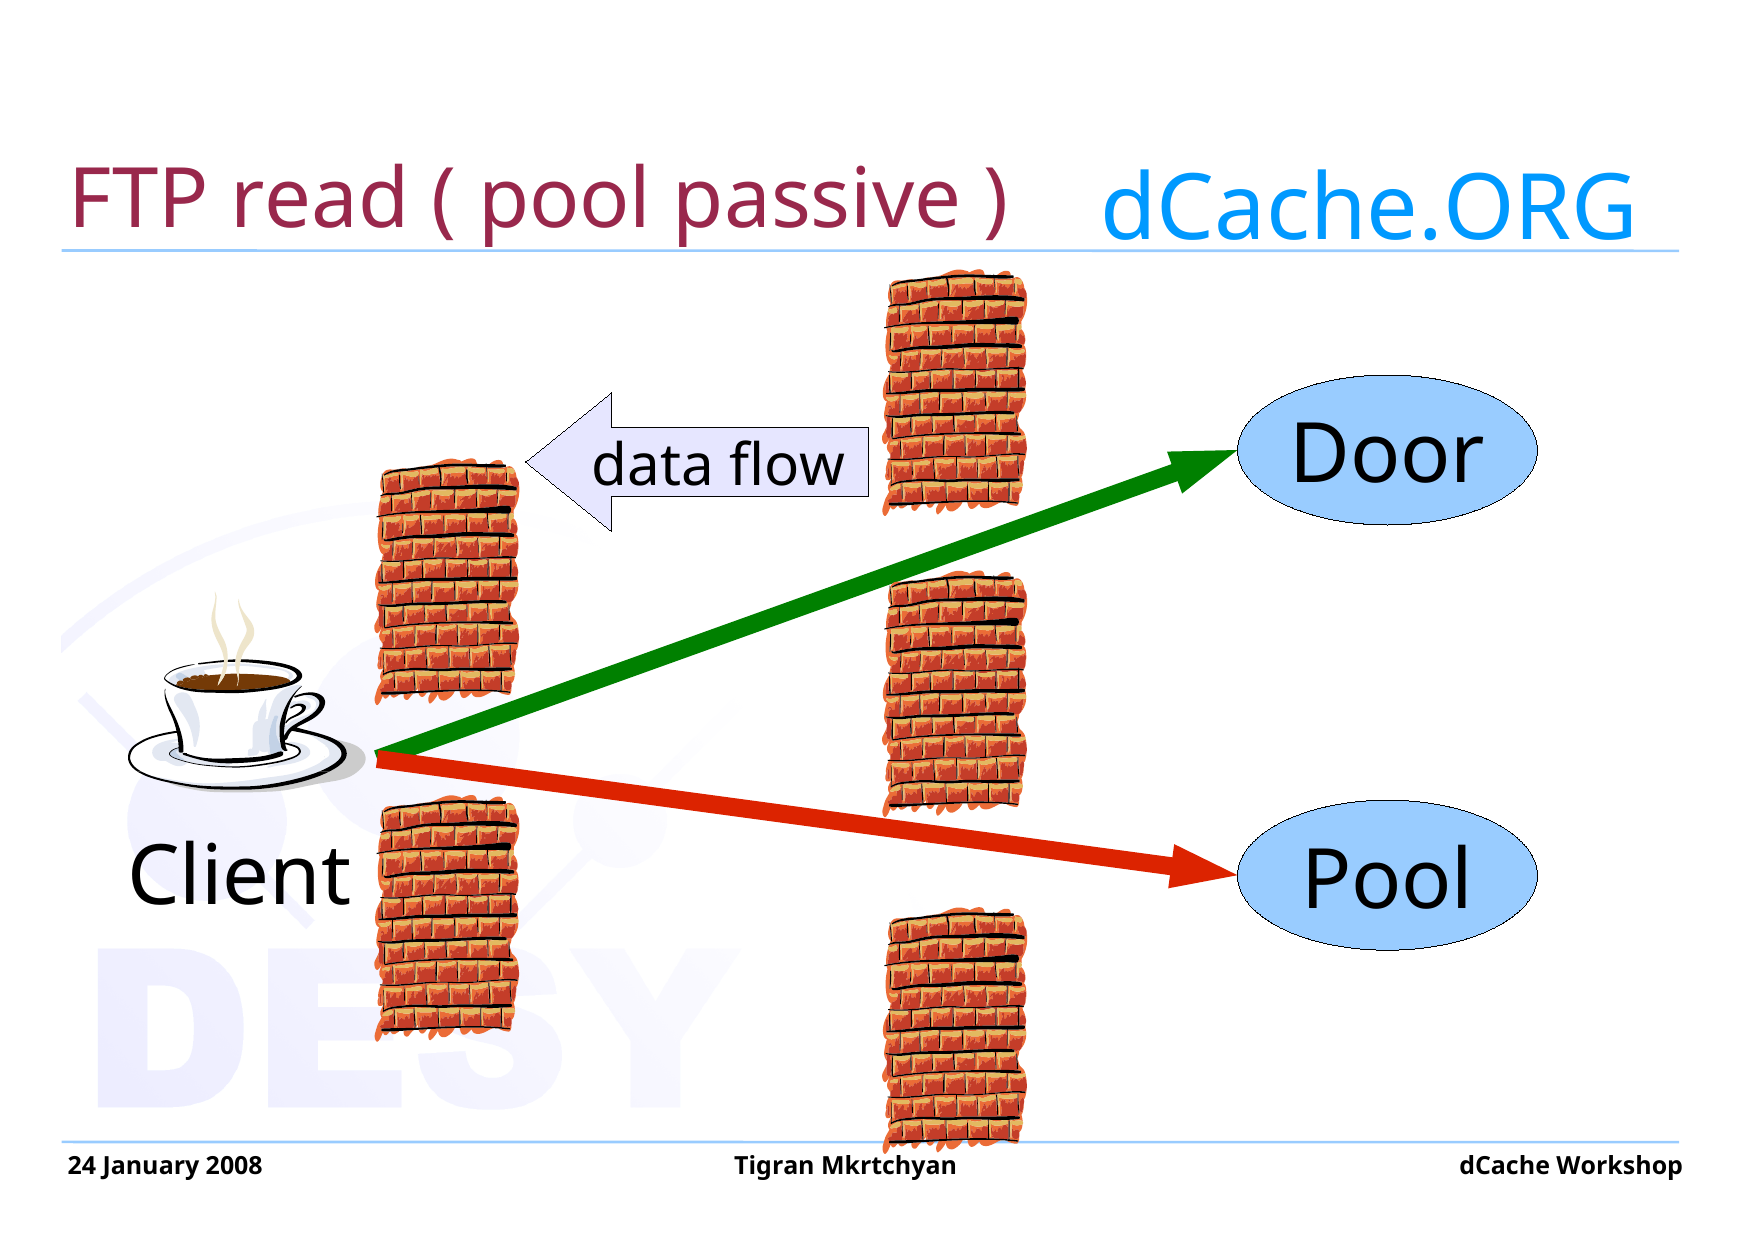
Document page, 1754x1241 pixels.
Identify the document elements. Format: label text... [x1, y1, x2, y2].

text_box data flow [525, 392, 869, 532]
text_box Pool [1237, 800, 1538, 951]
text_box Client [112, 809, 369, 921]
picture [61, 260, 1032, 1163]
text_box Door [1237, 375, 1538, 526]
text_box FTP read ( pool passive ) [69, 139, 1088, 250]
